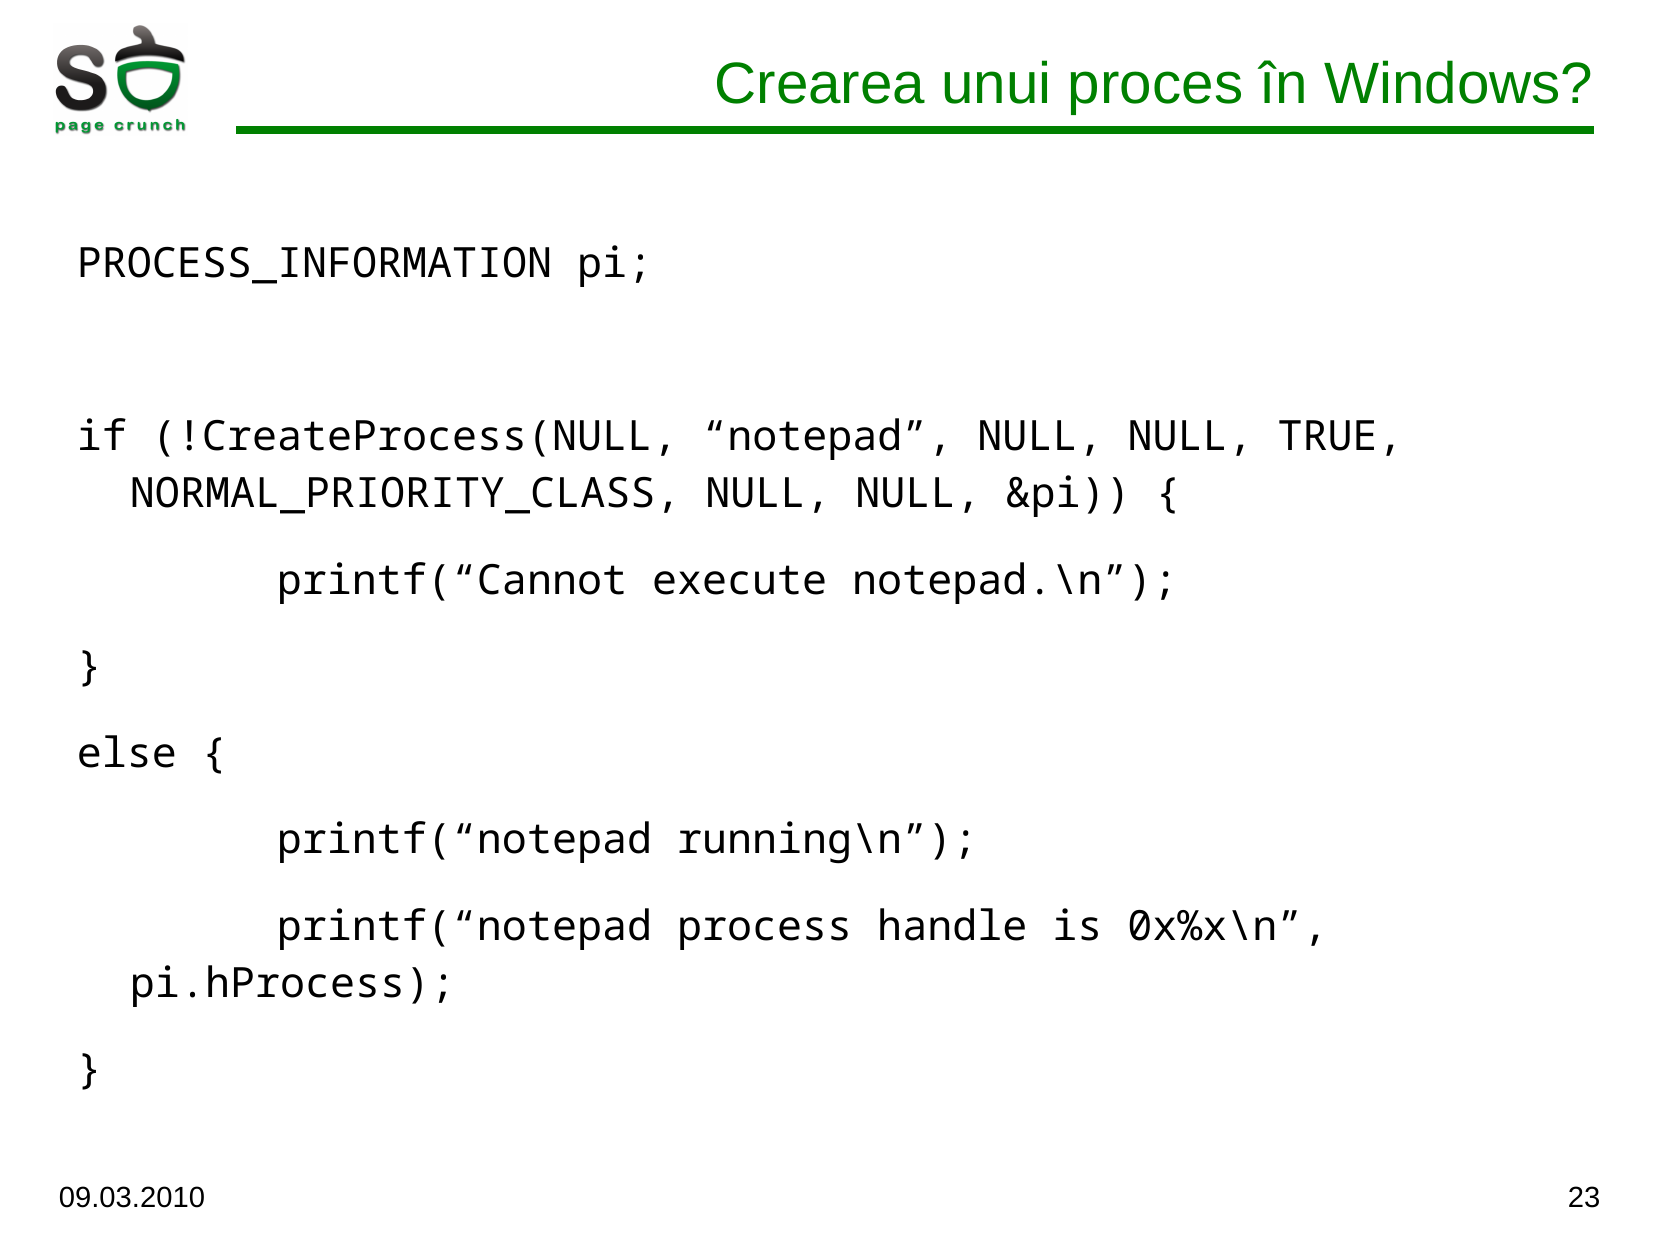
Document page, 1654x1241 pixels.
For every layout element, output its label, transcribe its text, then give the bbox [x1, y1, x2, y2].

list PROCESS_INFORMATION pi; if (!CreateProcess(NULL, “notepad”, NULL, NULL, TRUE, NORMAL_PRIORITY_CLASS, NULL, NULL, &pi)) { printf(“Cannot execute notepad.\n”); } else { printf(“notepad running\n”); printf(“notepad process handle is 0x%x\n”, pi.hProcess); } [59, 177, 1595, 1152]
picture [53, 23, 188, 136]
title Crearea unui proces în Windows? [236, 49, 1595, 119]
